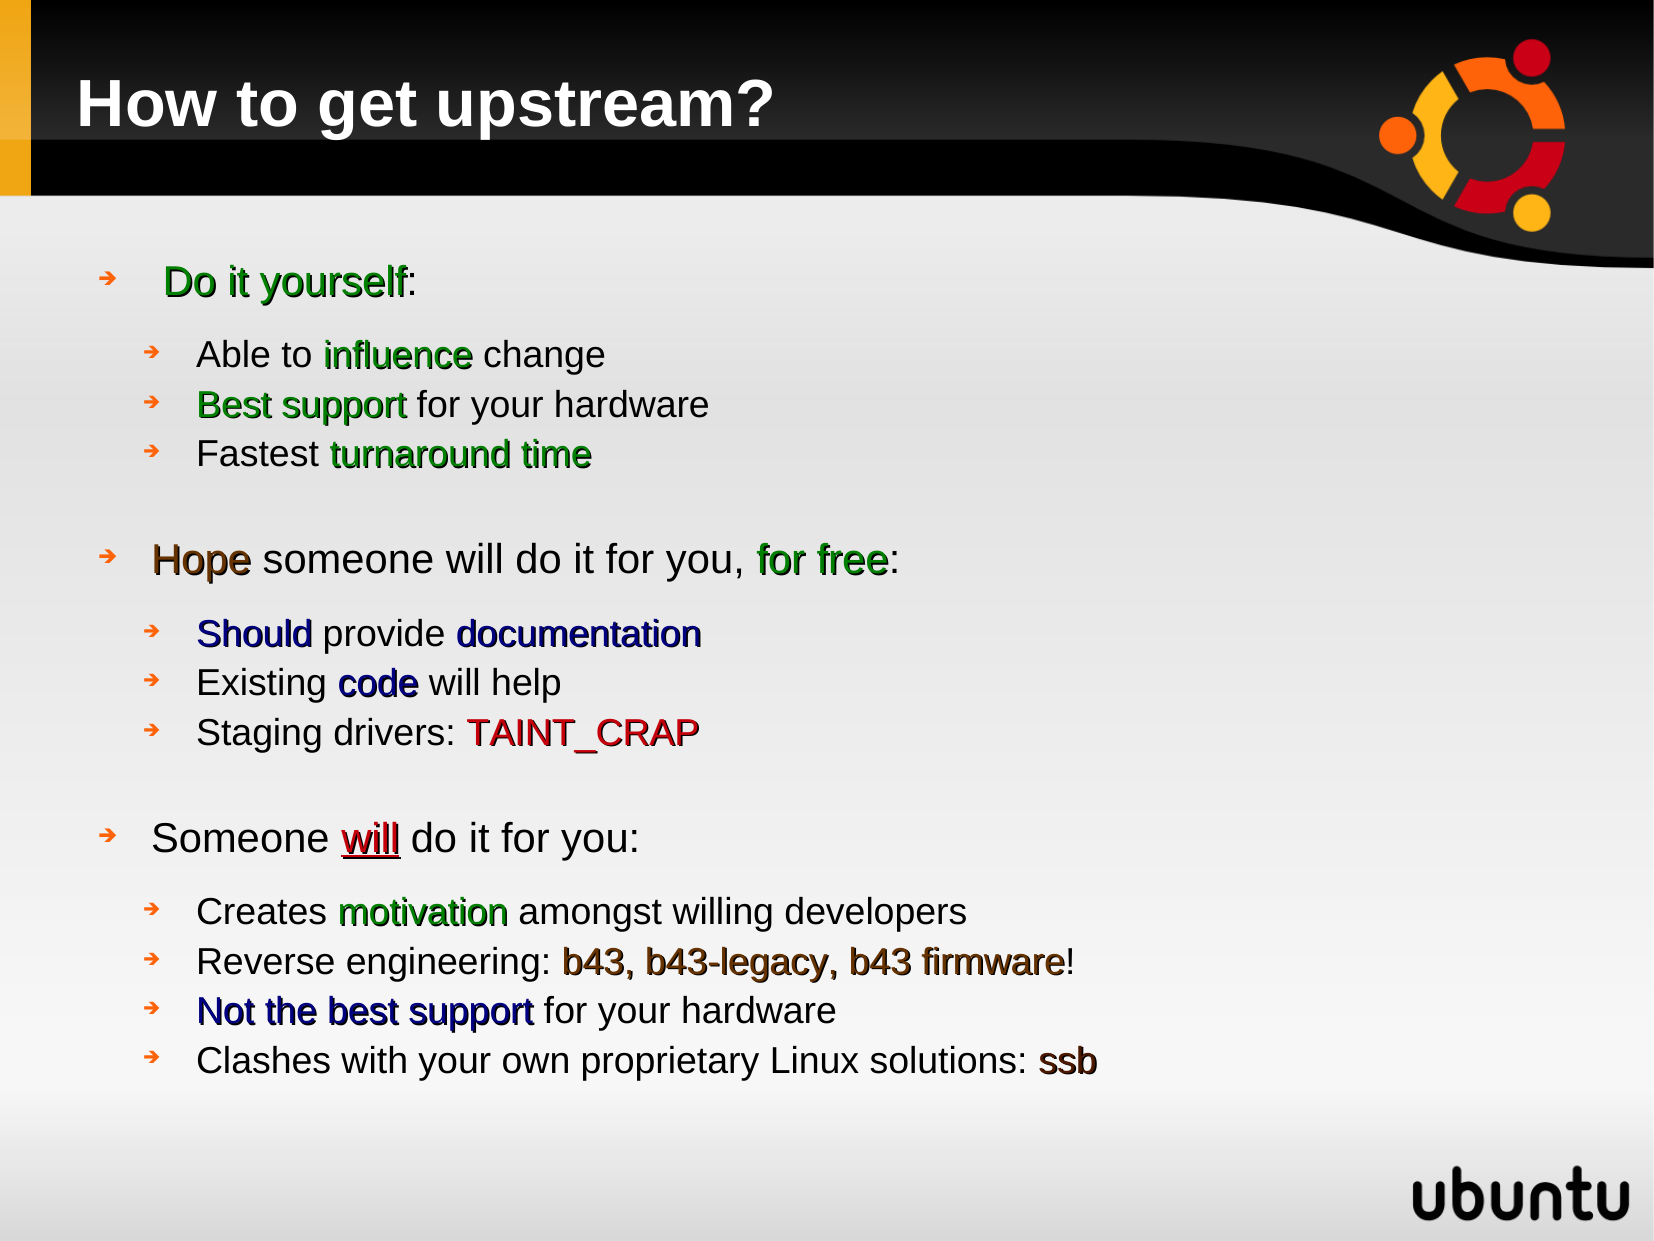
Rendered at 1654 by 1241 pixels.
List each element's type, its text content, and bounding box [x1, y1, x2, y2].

list Do it yourself: Able to influence change Best support for your hardware Fastest turnaround time Hope someone will do it for you, for free: Should provide documentation Existing code will help Staging drivers: TAINT_CRAP Someone will do it for you: Creates motivation amongst willing developers Reverse engineering: b43, b43-legacy, b43 firmware! Not the best support for your hardware Clashes with your own proprietary Linux solutions: ssb [80, 181, 1569, 1241]
title How to get upstream? [76, 7, 1565, 200]
picture [0, 0, 1654, 1241]
